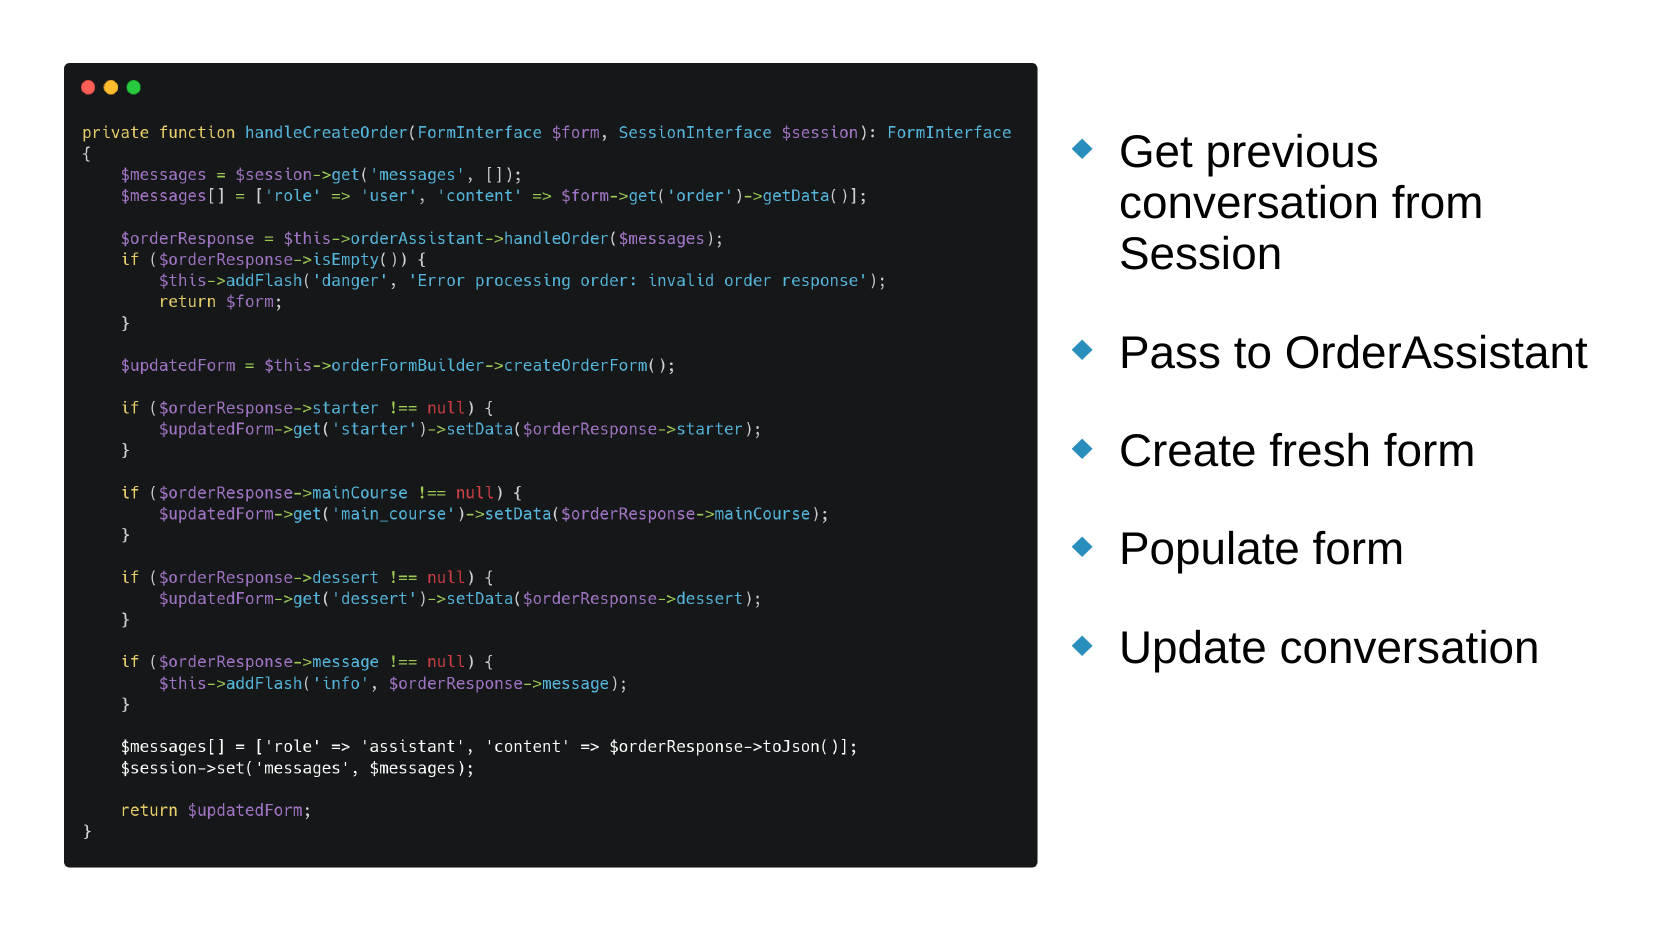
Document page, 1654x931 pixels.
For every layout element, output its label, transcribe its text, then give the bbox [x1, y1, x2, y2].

picture [0, 0, 1101, 931]
text_box Get previous conversation from Session Pass to OrderAssistant Create fresh form Populate form Update conversation [1101, 118, 1648, 931]
